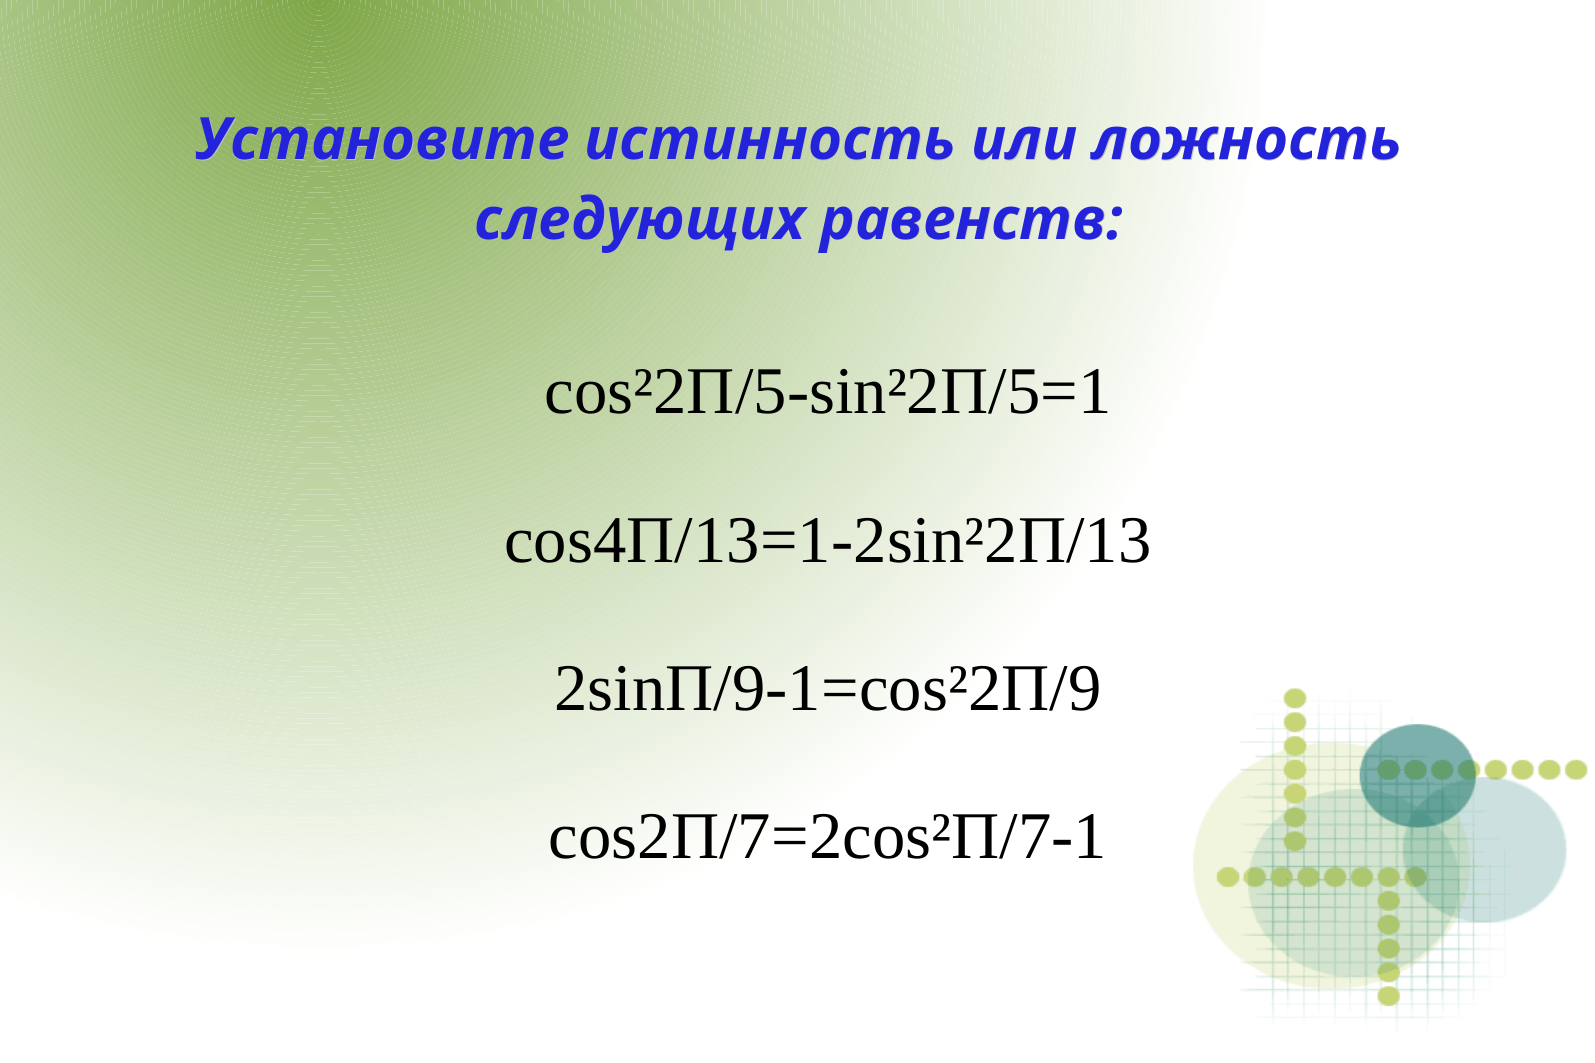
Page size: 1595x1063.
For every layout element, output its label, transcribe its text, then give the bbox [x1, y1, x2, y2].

title Установите истинность или ложность следующих равенств: [118, 88, 1480, 266]
picture [1510, 678, 1595, 1038]
subtitle cos²2Π/5-sin²2Π/5=1 cos4Π/13=1-2sin²2Π/13 2sinΠ/9-1=cos²2Π/9 соs2Π/7=2cos²Π/7-1 [147, 354, 1510, 1063]
